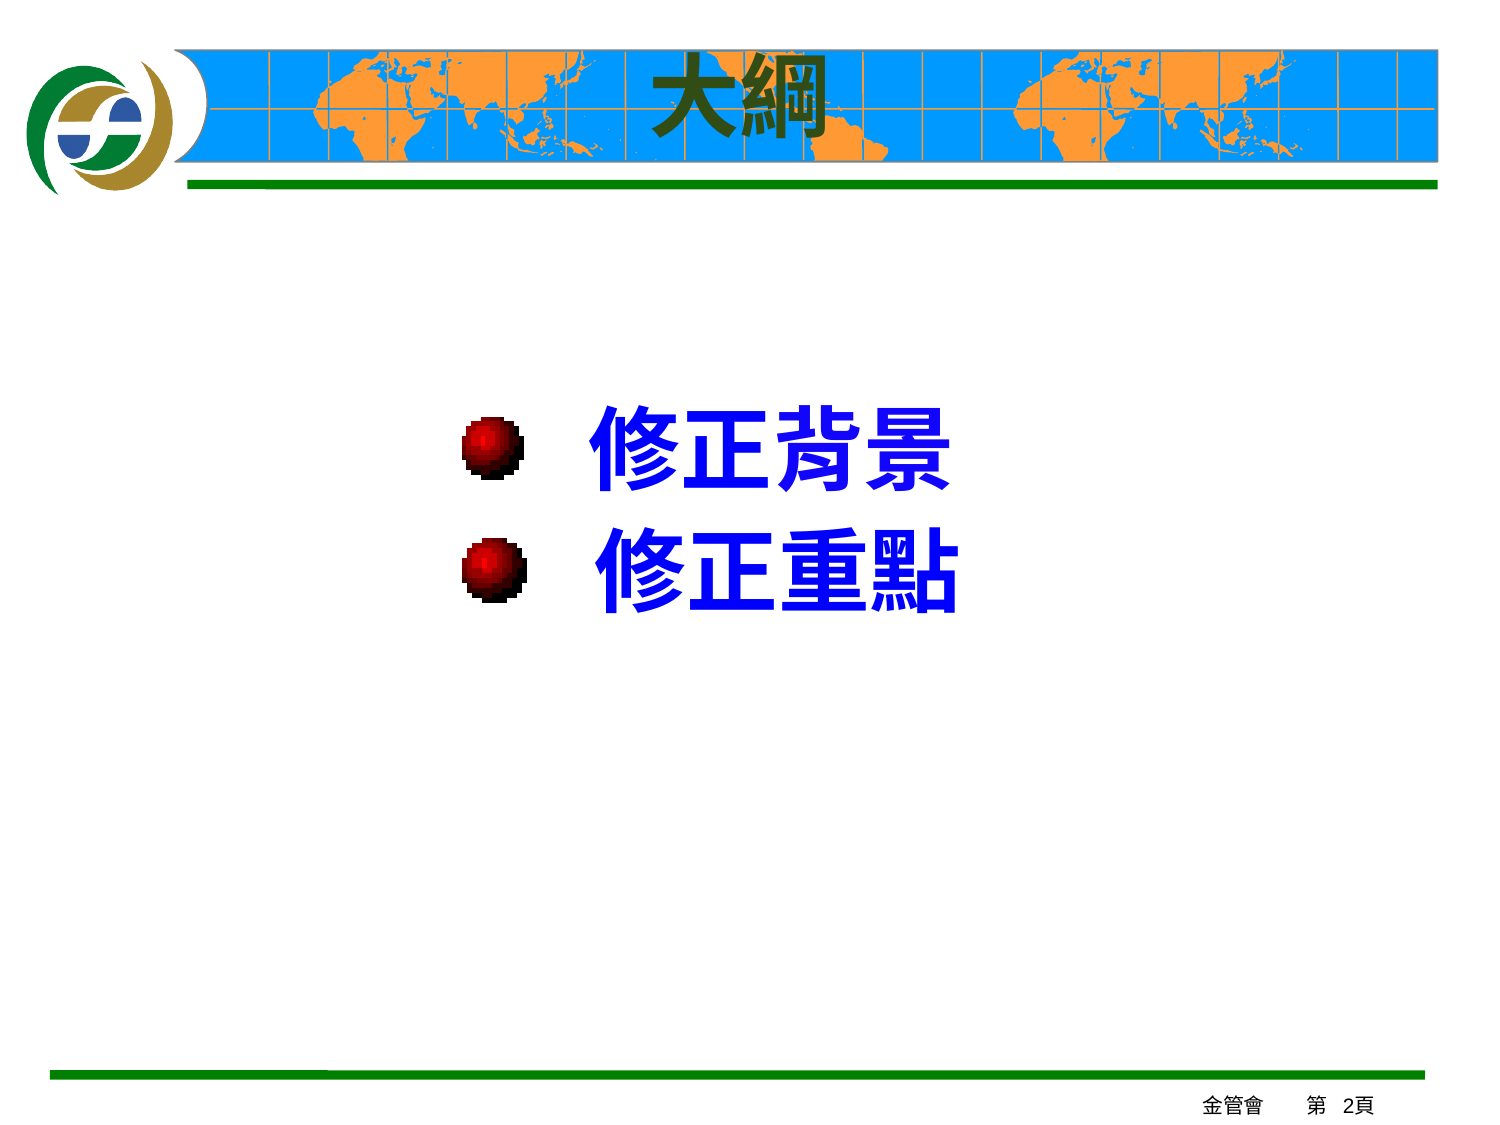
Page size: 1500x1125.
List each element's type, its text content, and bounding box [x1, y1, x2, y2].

list 修正背景 修正重點 [147, 397, 1427, 829]
title 大綱 [64, 0, 1415, 188]
